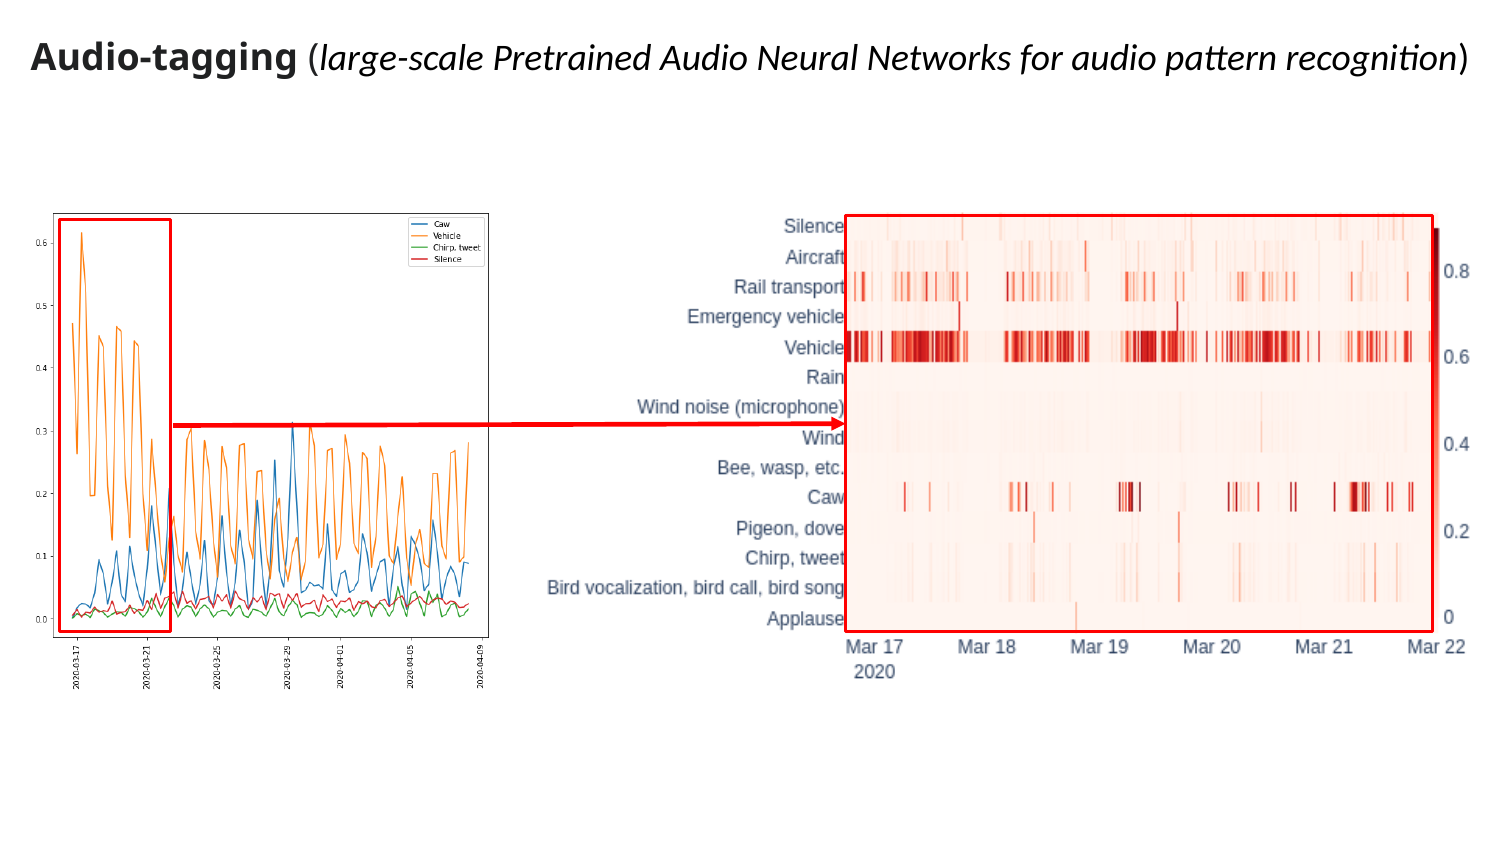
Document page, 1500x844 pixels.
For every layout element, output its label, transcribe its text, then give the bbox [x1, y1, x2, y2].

picture [847, 217, 1431, 630]
picture [544, 206, 1472, 691]
picture [29, 208, 493, 693]
text_box Audio-tagging (large-scale Pretrained Audio Neural Networks for audio pattern recognition) [0, 17, 1500, 93]
